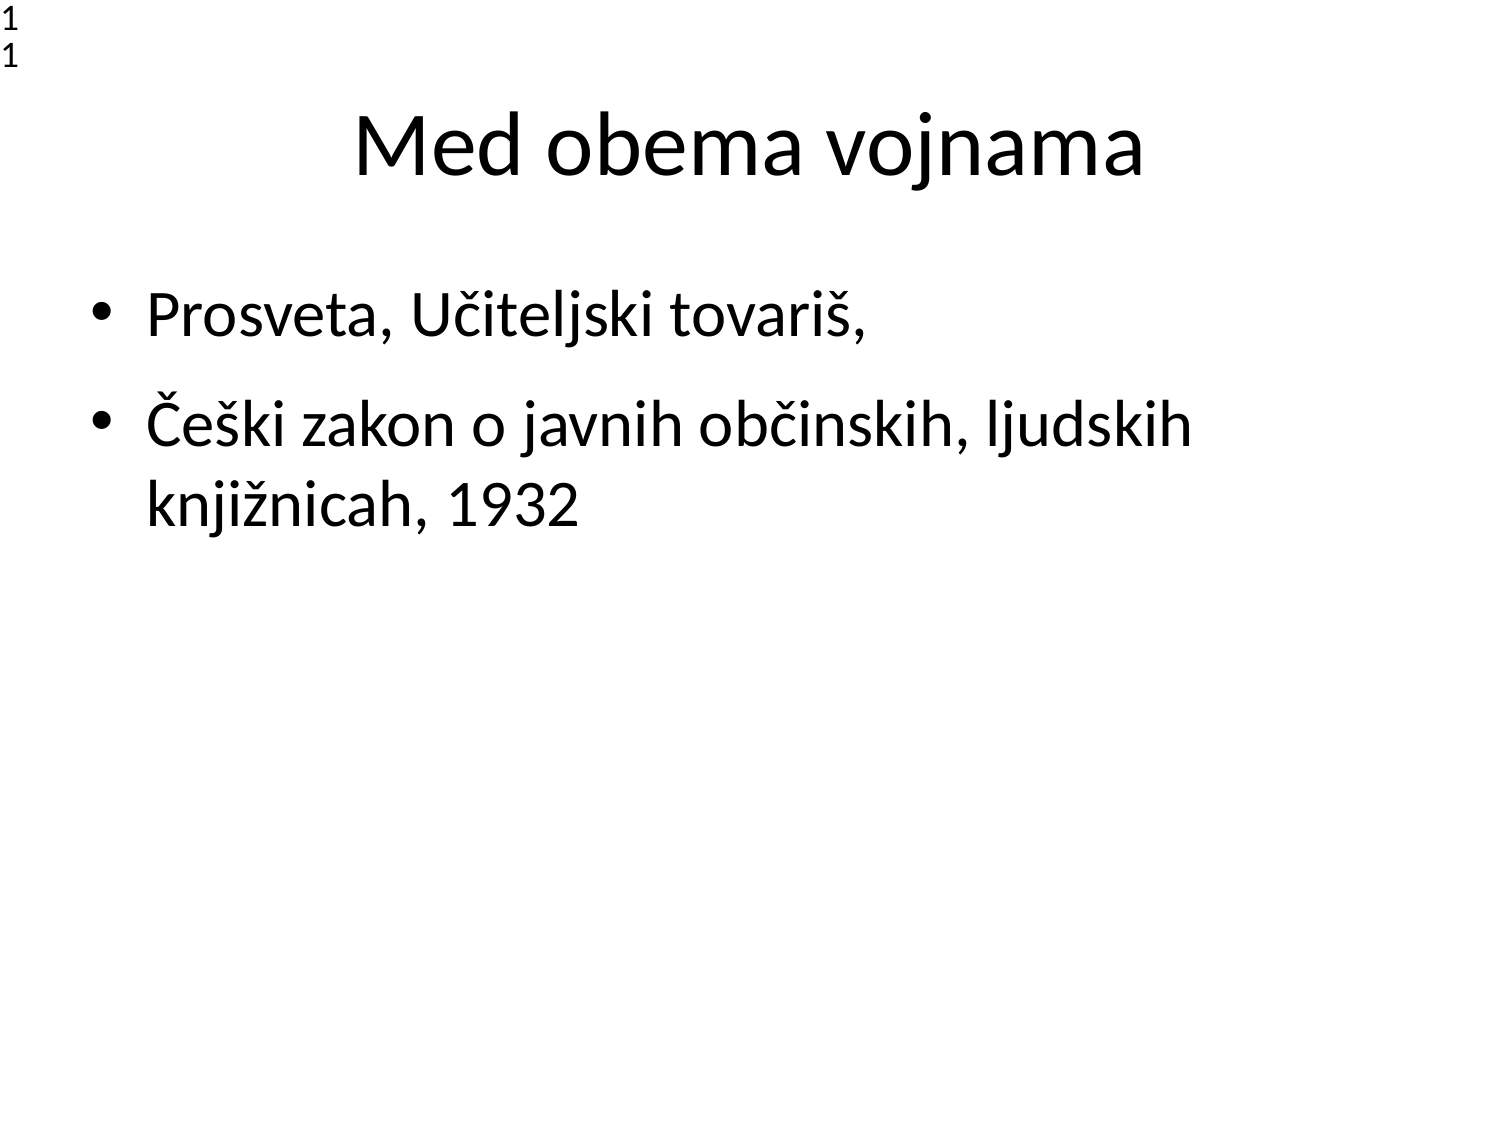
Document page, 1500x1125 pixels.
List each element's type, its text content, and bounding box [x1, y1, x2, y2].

list Prosveta, Učiteljski tovariš, Češki zakon o javnih občinskih, ljudskih knjižnicah, 1932 [75, 262, 1425, 1005]
title Med obema vojnama [75, 45, 1425, 233]
